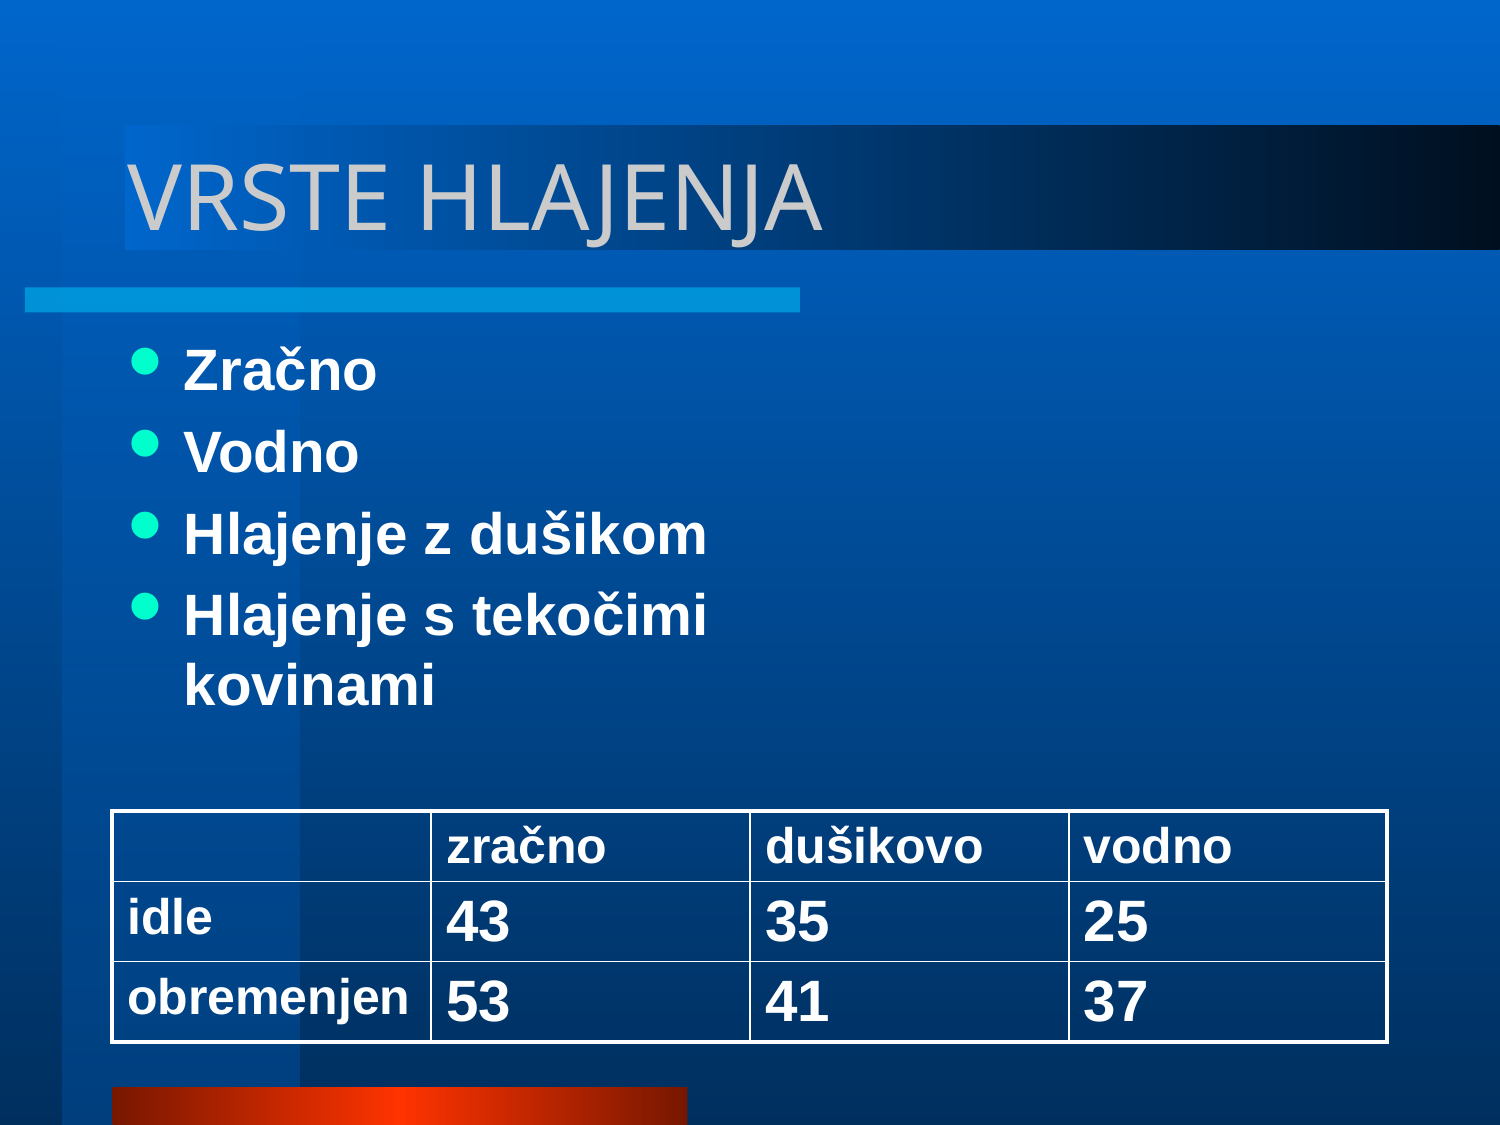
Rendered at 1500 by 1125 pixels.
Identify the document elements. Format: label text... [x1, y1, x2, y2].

table_cell 41 [751, 962, 1068, 1040]
table_cell 53 [432, 962, 749, 1040]
table_header dušikovo [751, 813, 1068, 881]
table_cell 25 [1070, 882, 1385, 961]
table_header vodno [1070, 813, 1385, 881]
table_cell obremenjen [114, 962, 430, 1040]
table_cell 43 [432, 882, 749, 961]
table_cell idle [114, 882, 430, 961]
table_header zračno [432, 813, 749, 881]
table_cell 37 [1070, 962, 1385, 1040]
title VRSTE HLAJENJA [112, 99, 1388, 288]
table_cell 35 [751, 882, 1068, 961]
list Zračno Vodno Hlajenje z dušikom Hlajenje s tekočimi kovinami [112, 324, 738, 809]
table_header [114, 813, 430, 881]
